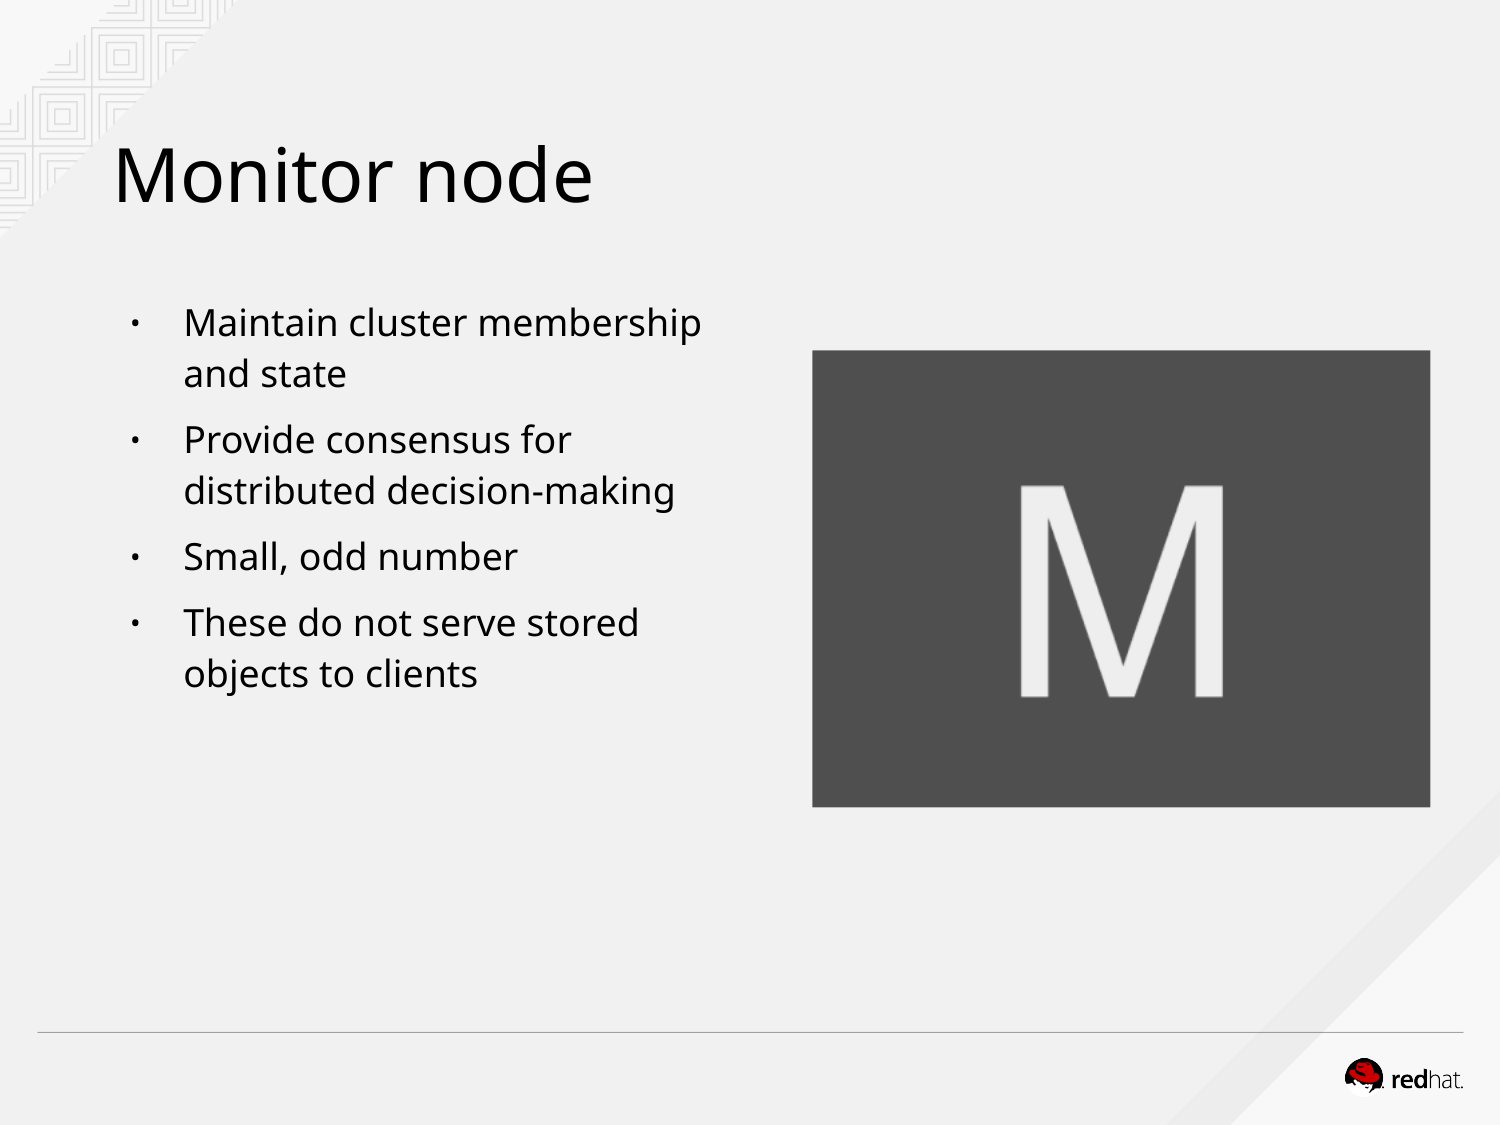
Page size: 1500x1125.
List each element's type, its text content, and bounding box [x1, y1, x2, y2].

list Maintain cluster membership and state Provide consensus for distributed decision-making Small, odd number These do not serve stored objects to clients [112, 230, 735, 884]
picture [0, 0, 1500, 1125]
title Monitor node [112, 0, 1388, 225]
